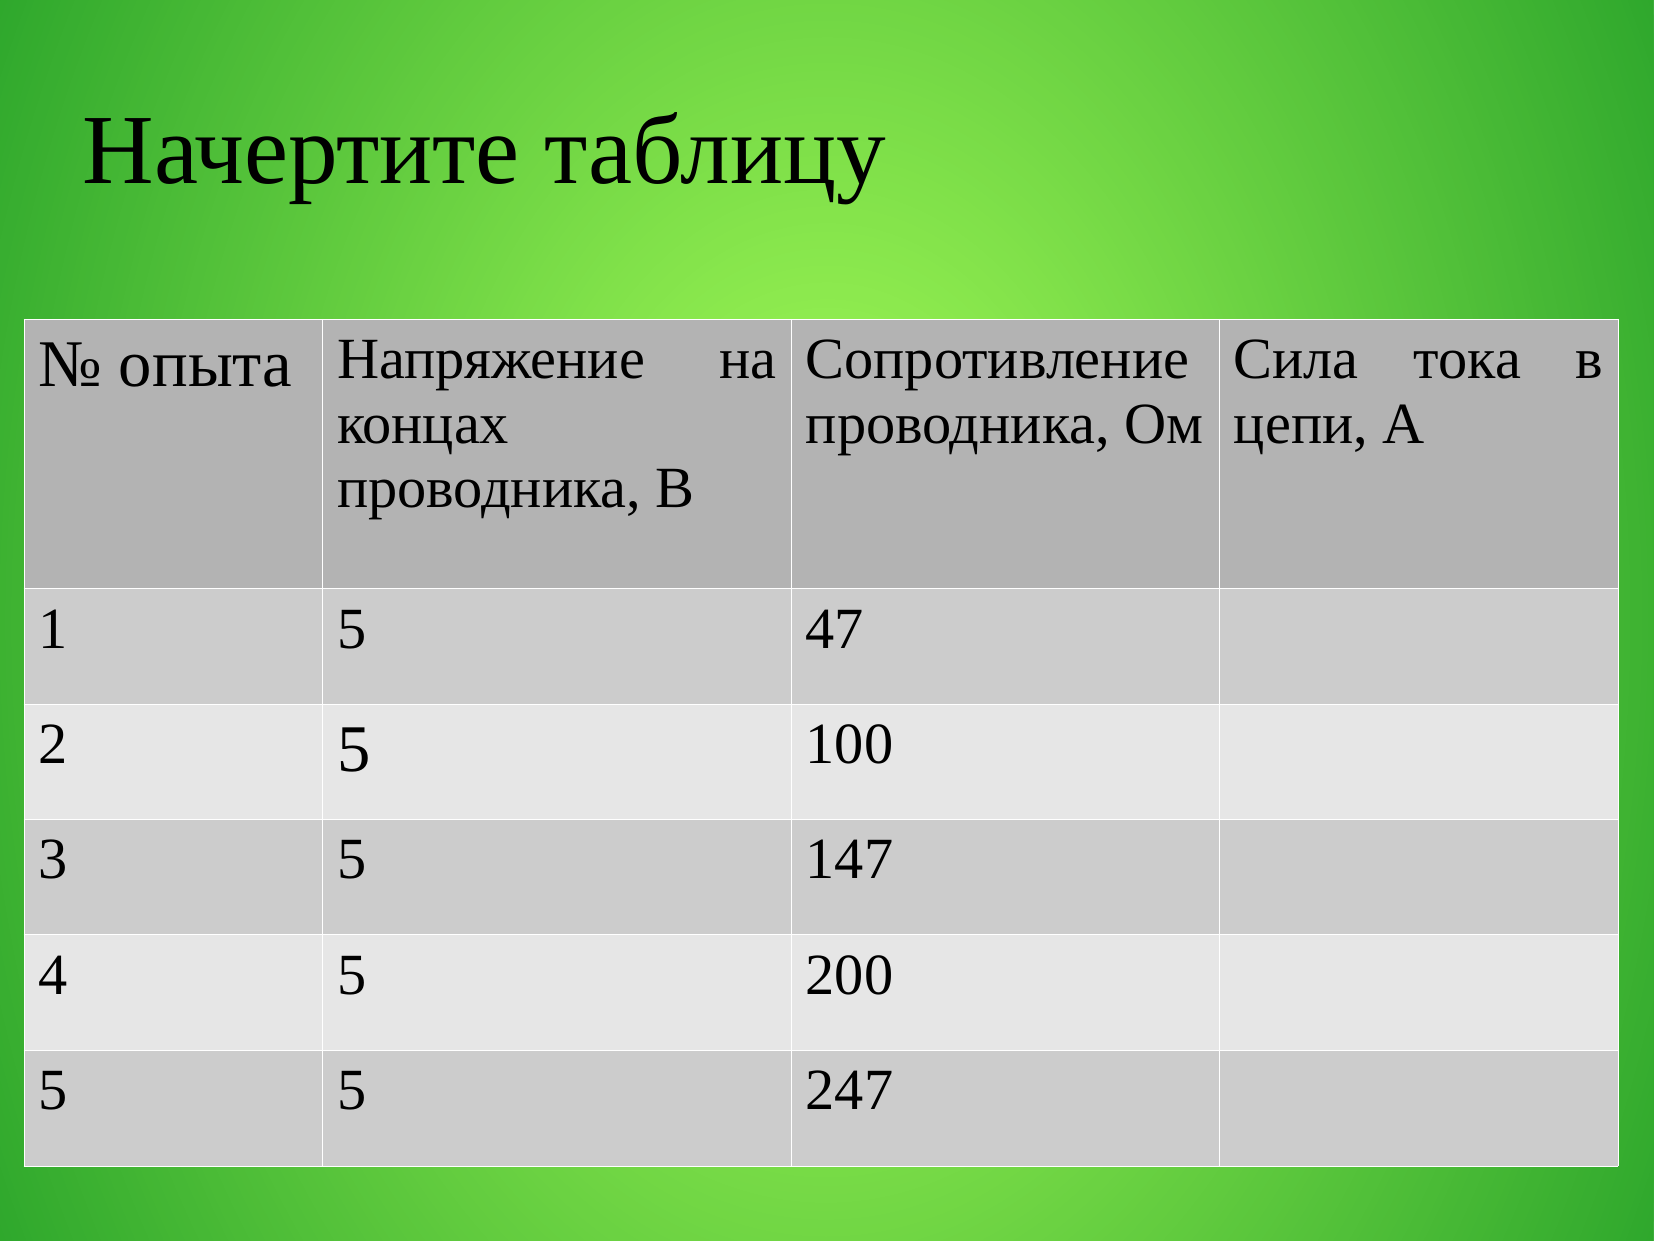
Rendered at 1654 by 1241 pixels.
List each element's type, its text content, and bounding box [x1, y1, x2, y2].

table_cell [1220, 705, 1618, 819]
table_cell 5 [323, 589, 791, 704]
table_cell 200 [792, 935, 1219, 1050]
table_cell 5 [323, 1051, 791, 1166]
table_cell 47 [792, 589, 1219, 704]
table_cell [1220, 820, 1618, 934]
table_cell 3 [25, 820, 322, 934]
table_cell 100 [792, 705, 1219, 819]
table_header № опыта [25, 320, 322, 588]
table_cell 147 [792, 820, 1219, 934]
title Начертите таблицу [82, 47, 1571, 252]
table_cell 5 [323, 820, 791, 934]
table_cell 5 [323, 935, 791, 1050]
table_cell 2 [25, 705, 322, 819]
table_header Сила тока в цепи, А [1220, 320, 1618, 588]
table_header Напряжение на концах проводника, В [323, 320, 791, 588]
table_cell 1 [25, 589, 322, 704]
table_cell 247 [792, 1051, 1219, 1166]
table_cell [1220, 935, 1618, 1050]
table_header Сопротивление проводника, Ом [792, 320, 1219, 588]
table_cell 5 [323, 705, 791, 819]
table_cell 5 [25, 1051, 322, 1166]
table_cell [1220, 1051, 1618, 1166]
table_cell [1220, 589, 1618, 704]
table_cell 4 [25, 935, 322, 1050]
